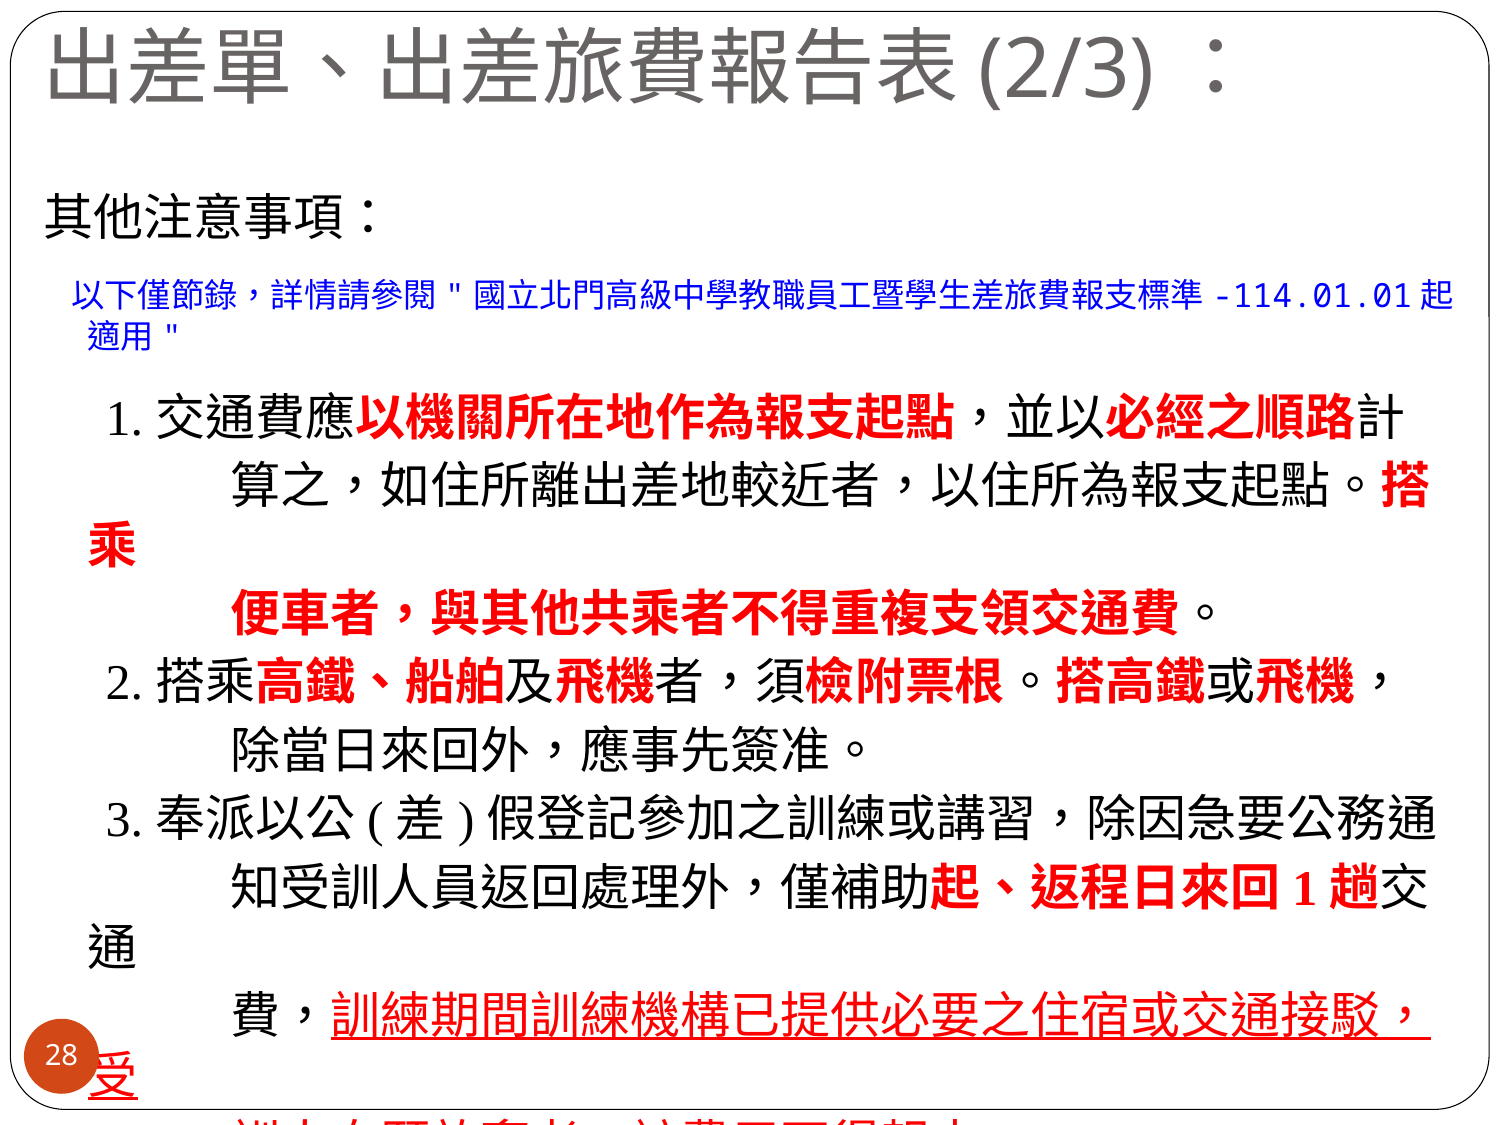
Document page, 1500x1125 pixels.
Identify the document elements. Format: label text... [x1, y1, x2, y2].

text_box 出差單、出差旅費報告表(2/3)： [35, 0, 1477, 129]
text_box [23, 1018, 99, 1094]
text_box 其他注意事項： 以下僅節錄，詳情請參閱"國立北門高級中學教職員工暨學生差旅費報支標準-114.01.01起適用" 1.交通費應以機關所在地作為報支起點，並以必經之順路計 算之，如住所離出差地較近者，以住所為報支起點。搭乘 便車者，與其他共乘者不得重複支領交通費。 2.搭乘高鐵、船舶及飛機者，須檢附票根。搭高鐵或飛機， 除當日來回外，應事先簽准。 3.奉派以公(差)假登記參加之訓練或講習，除因急要公務通 知受訓人員返回處理外，僅補助起、返程日來回1趟交通 費，訓練期間訓練機構已提供必要之住宿或交通接駁，受 訓人自願放棄者，該費用不得報支。 [35, 170, 1477, 1057]
